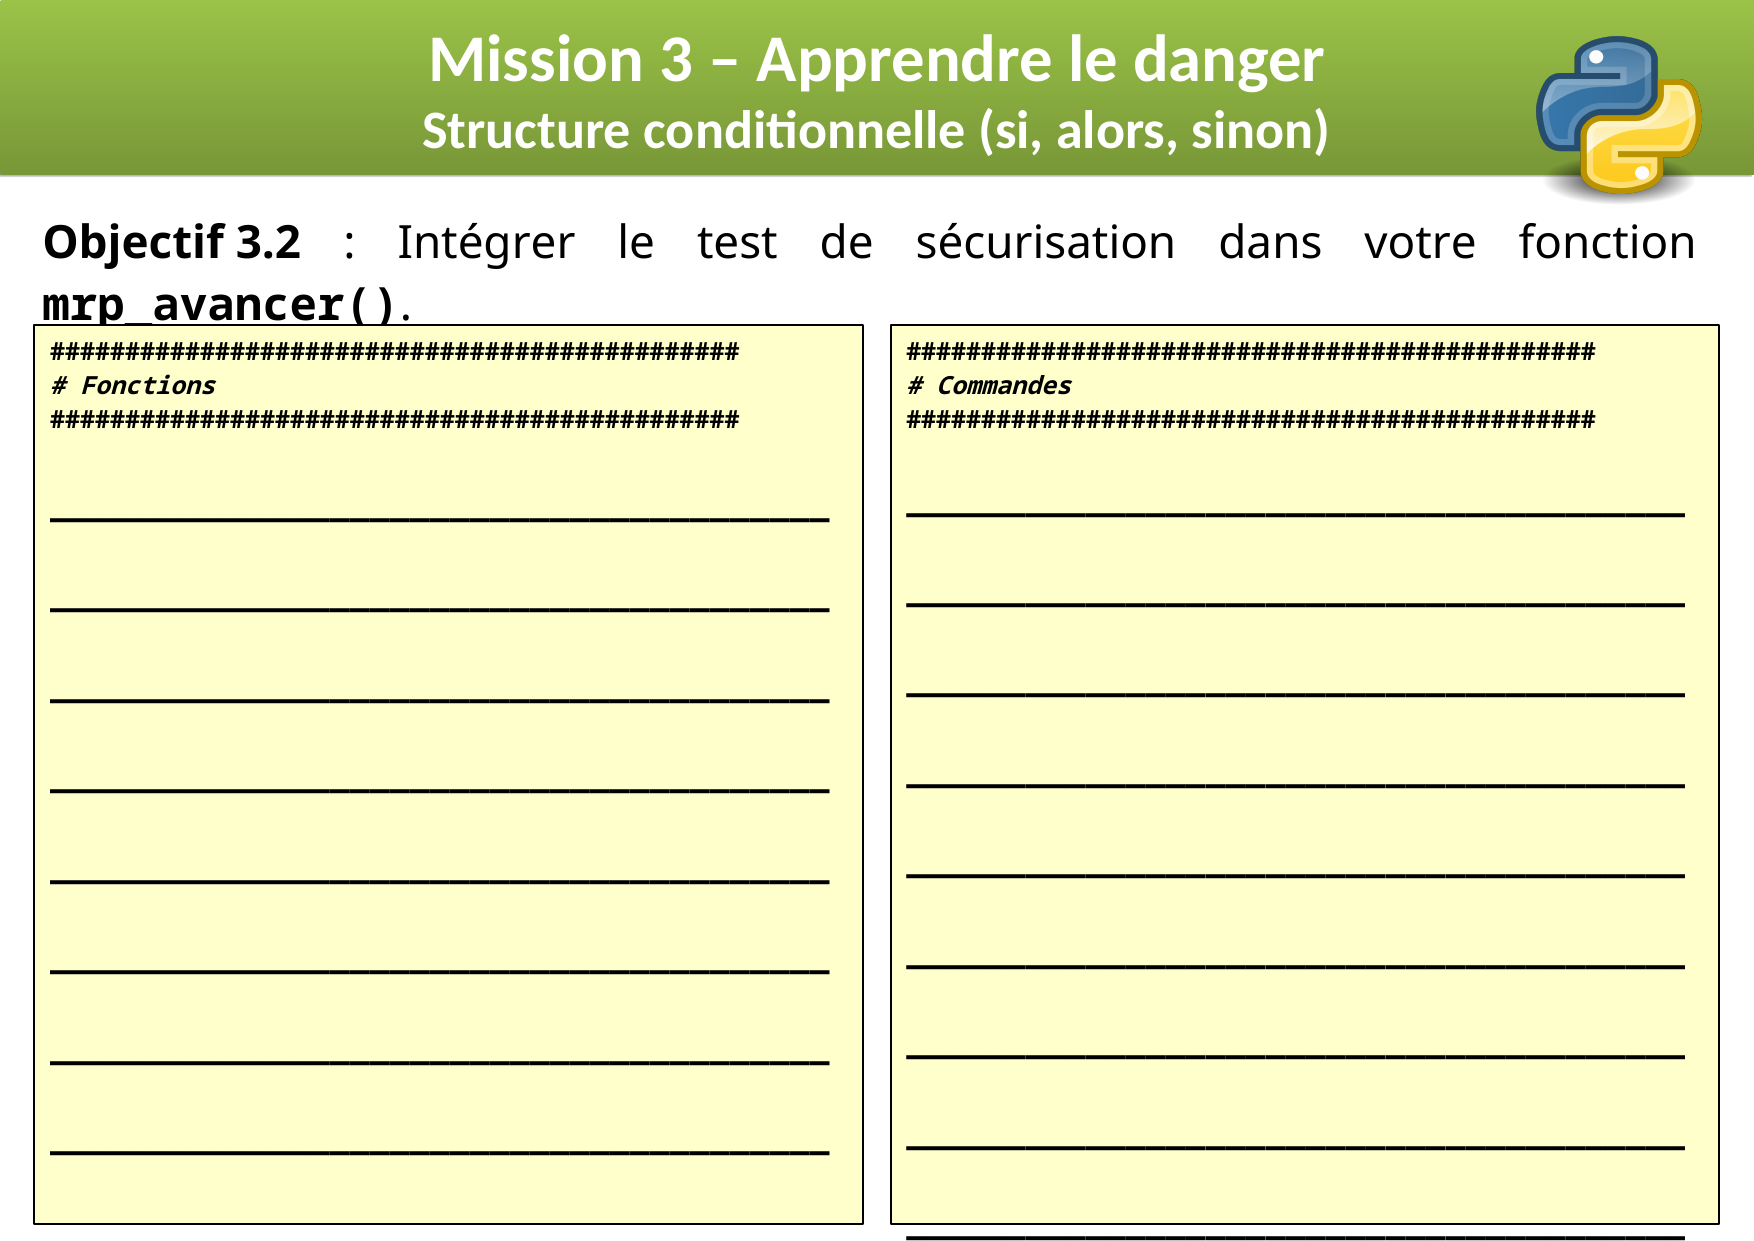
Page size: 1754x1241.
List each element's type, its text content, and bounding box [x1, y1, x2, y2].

text_box ############################################## # Fonctions ############################################## _______________________________________ _______________________________________ _______________________________________ _______________________________________ _______________________________________ _______________________________________ _______________________________________ _______________________________________ _______________________________________ _______________________________________ _______________________________________ _______________________________________ [34, 325, 864, 1224]
picture [1525, 32, 1713, 201]
text_box Mission 3 – Apprendre le danger Structure conditionnelle (si, alors, sinon) [0, 0, 1754, 175]
text_box Objectif 3.2 : Intégrer le test de sécurisation dans votre fonction mrp_avancer(). [27, 201, 1713, 357]
text_box ############################################## # Commandes ############################################## _______________________________________ _______________________________________ _______________________________________ _______________________________________ _______________________________________ _______________________________________ _______________________________________ _______________________________________ _______________________________________ _______________________________________ _______________________________________ _______________________________________ [890, 325, 1720, 1224]
